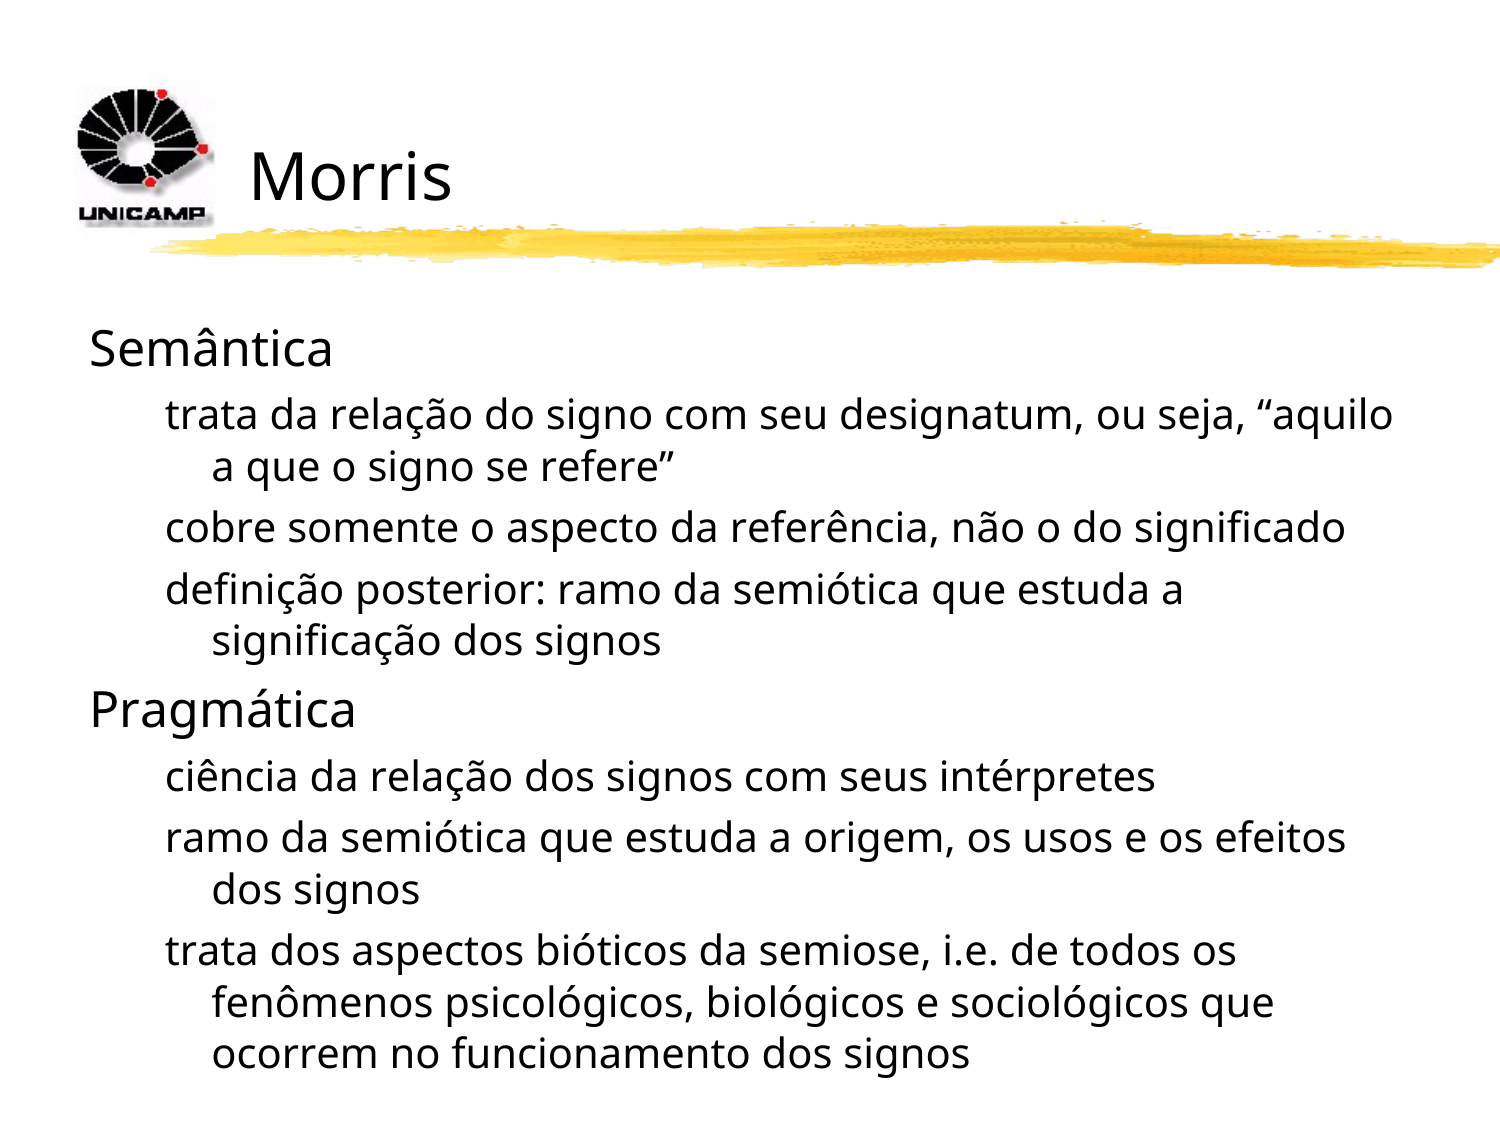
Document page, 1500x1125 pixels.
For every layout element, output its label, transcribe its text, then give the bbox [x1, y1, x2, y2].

title Morris [233, 37, 1434, 225]
picture [75, 74, 1500, 279]
list Semântica trata da relação do signo com seu designatum, ou seja, “aquilo a que o signo se refere” cobre somente o aspecto da referência, não o do significado definição posterior: ramo da semiótica que estuda a significação dos signos Pragmática ciência da relação dos signos com seus intérpretes ramo da semiótica que estuda a origem, os usos e os efeitos dos signos trata dos aspectos bióticos da semiose, i.e. de todos os fenômenos psicológicos, biológicos e sociológicos que ocorrem no funcionamento dos signos [74, 309, 1417, 1003]
